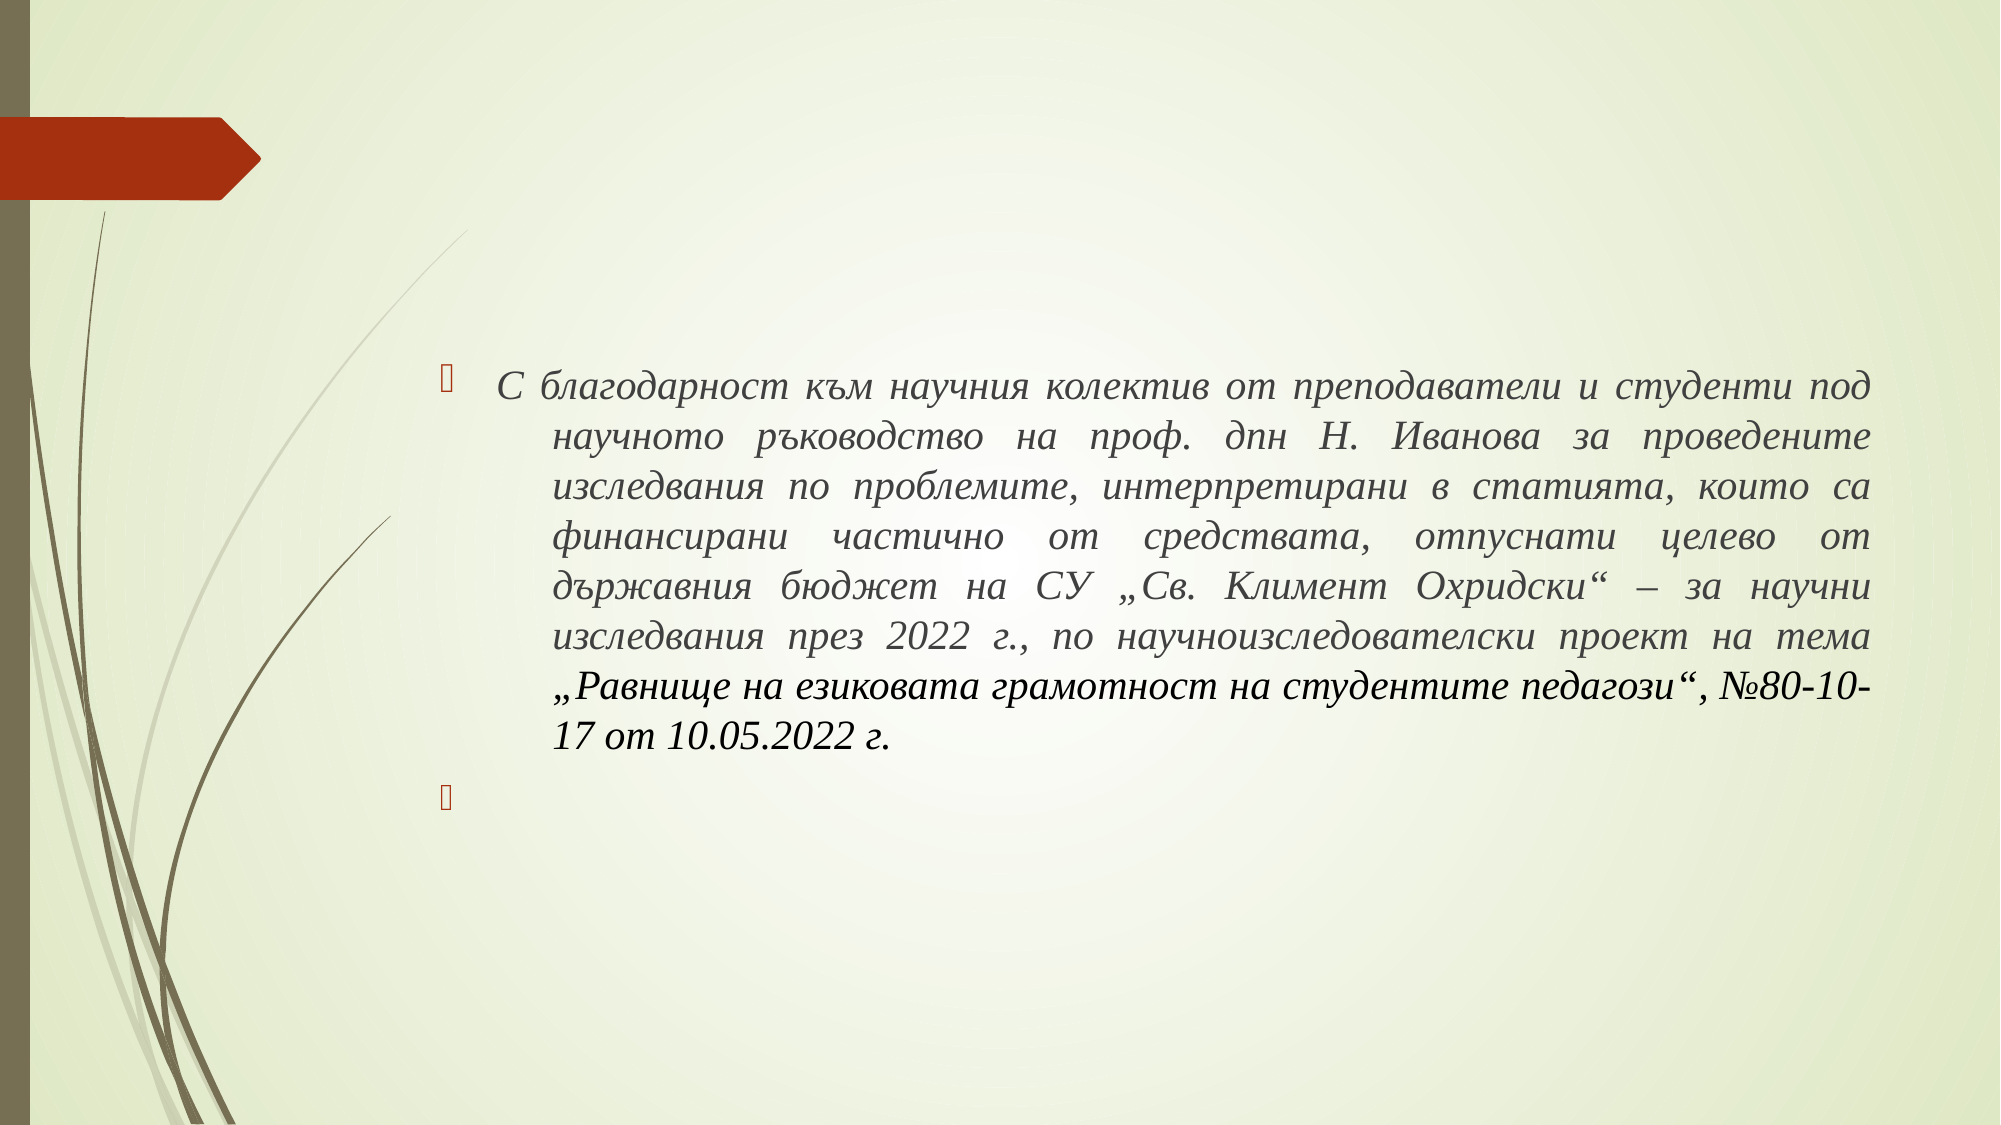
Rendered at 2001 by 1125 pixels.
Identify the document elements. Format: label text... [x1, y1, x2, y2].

list С благодарност към научния колектив от преподаватели и студенти под научното ръководство на проф. дпн Н. Иванова за проведените изследвания по проблемите, интерпретирани в статията, които са финансирани частично от средствата, отпуснати целево от държавния бюджет на СУ „Св. Климент Охридски“ – за научни изследвания през 2022 г., по научноизследователски проект на тема „Равнище на езиковата грамотност на студентите педагози“, №80-10-17 от 10.05.2022 г. [424, 350, 1888, 970]
